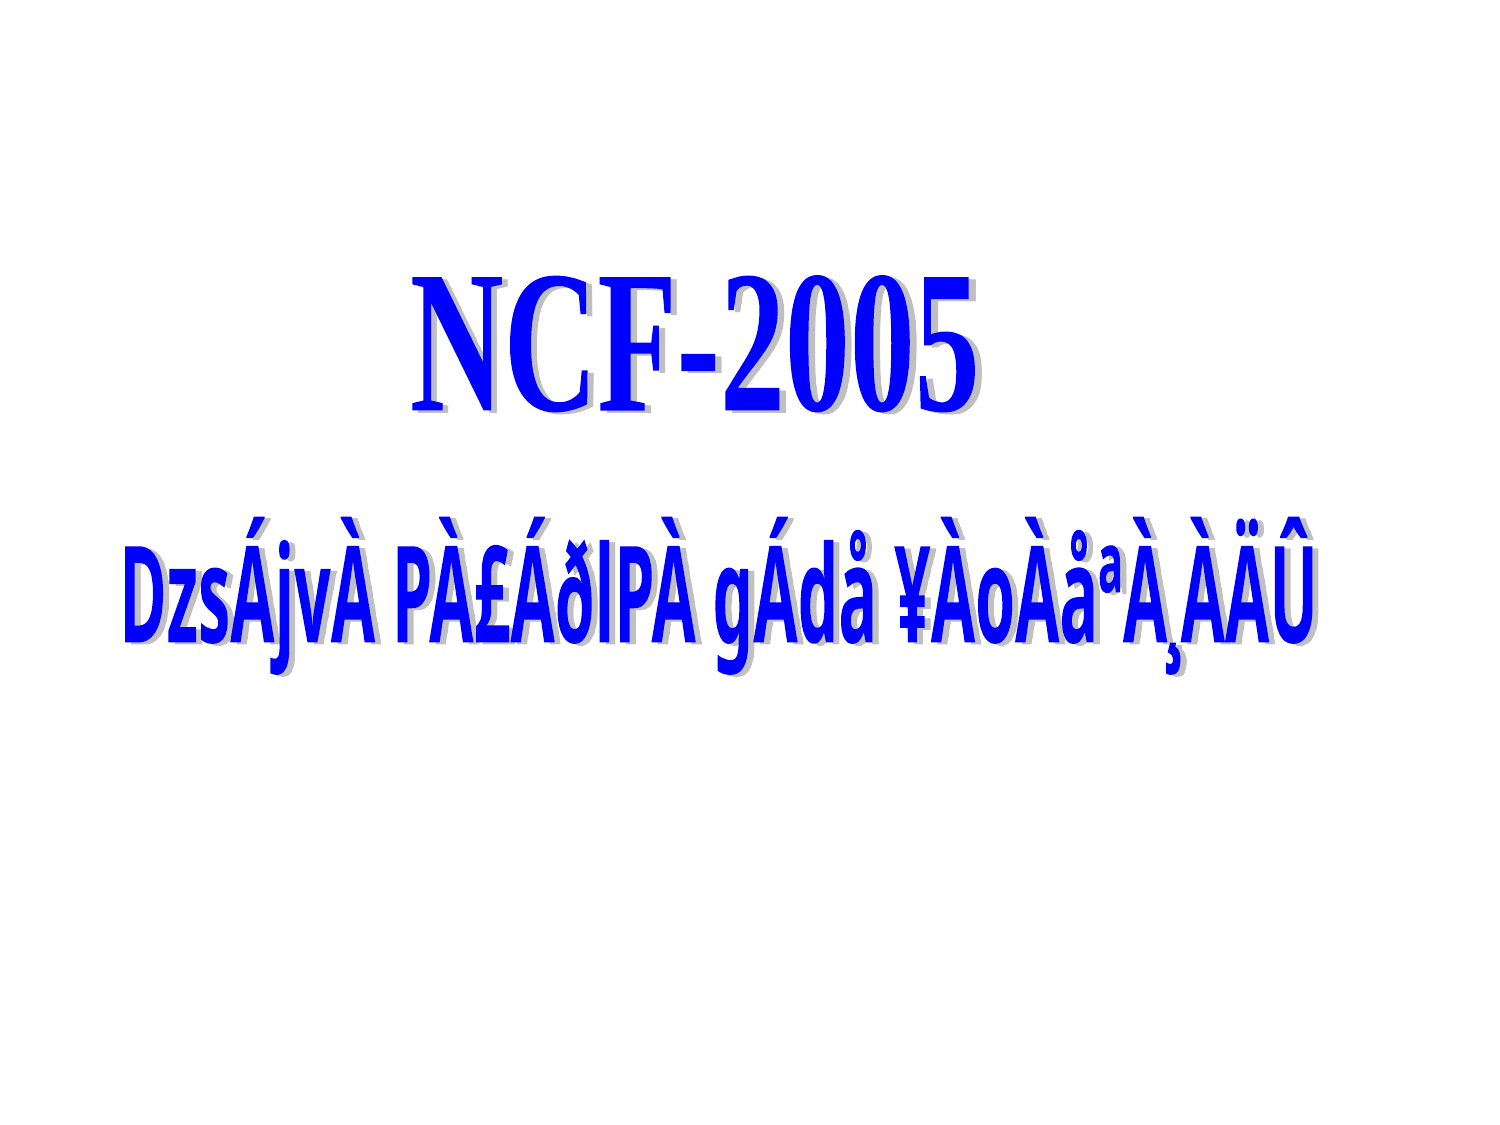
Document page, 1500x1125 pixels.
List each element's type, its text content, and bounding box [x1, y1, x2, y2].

text_box DzsÁjvÀ PÀ£ÁðlPÀ gÁdå ¥ÀoÀåªÀ¸ÀÄÛ [1062, 567, 1094, 644]
text_box DzsÁjvÀ PÀ£ÁðlPÀ gÁdå ¥ÀoÀåªÀ¸ÀÄÛ [978, 567, 1013, 644]
text_box DzsÁjvÀ PÀ£ÁðlPÀ gÁdå ¥ÀoÀåªÀ¸ÀÄÛ [894, 546, 931, 643]
text_box NCF-2005 [412, 277, 502, 411]
text_box DzsÁjvÀ PÀ£ÁðlPÀ gÁdå ¥ÀoÀåªÀ¸ÀÄÛ [1014, 545, 1060, 643]
text_box DzsÁjvÀ PÀ£ÁðlPÀ gÁdå ¥ÀoÀåªÀ¸ÀÄÛ [930, 545, 976, 643]
text_box DzsÁjvÀ PÀ£ÁðlPÀ gÁdå ¥ÀoÀåªÀ¸ÀÄÛ [1180, 545, 1270, 643]
text_box DzsÁjvÀ PÀ£ÁðlPÀ gÁdå ¥ÀoÀåªÀ¸ÀÄÛ [599, 539, 610, 643]
text_box NCF-2005 [789, 275, 845, 413]
text_box DzsÁjvÀ PÀ£ÁðlPÀ gÁdå ¥ÀoÀåªÀ¸ÀÄÛ [557, 539, 592, 644]
text_box DzsÁjvÀ PÀ£ÁðlPÀ gÁdå ¥ÀoÀåªÀ¸ÀÄÛ [620, 546, 652, 643]
text_box DzsÁjvÀ PÀ£ÁðlPÀ gÁdå ¥ÀoÀåªÀ¸ÀÄÛ [270, 568, 290, 675]
text_box NCF-2005 [919, 277, 975, 413]
text_box DzsÁjvÀ PÀ£ÁðlPÀ gÁdå ¥ÀoÀåªÀ¸ÀÄÛ [1274, 546, 1313, 644]
text_box DzsÁjvÀ PÀ£ÁðlPÀ gÁdå ¥ÀoÀåªÀ¸ÀÄÛ [1099, 545, 1121, 594]
text_box DzsÁjvÀ PÀ£ÁðlPÀ gÁdå ¥ÀoÀåªÀ¸ÀÄÛ [397, 546, 430, 643]
text_box DzsÁjvÀ PÀ£ÁðlPÀ gÁdå ¥ÀoÀåªÀ¸ÀÄÛ [168, 568, 197, 643]
text_box DzsÁjvÀ PÀ£ÁðlPÀ gÁdå ¥ÀoÀåªÀ¸ÀÄÛ [476, 544, 555, 643]
text_box DzsÁjvÀ PÀ£ÁðlPÀ gÁdå ¥ÀoÀåªÀ¸ÀÄÛ [125, 546, 164, 643]
text_box NCF-2005 [725, 275, 780, 411]
text_box NCF-2005 [681, 353, 716, 372]
text_box DzsÁjvÀ PÀ£ÁðlPÀ gÁdå ¥ÀoÀåªÀ¸ÀÄÛ [715, 567, 749, 675]
text_box DzsÁjvÀ PÀ£ÁðlPÀ gÁdå ¥ÀoÀåªÀ¸ÀÄÛ [841, 567, 873, 644]
text_box DzsÁjvÀ PÀ£ÁðlPÀ gÁdå ¥ÀoÀåªÀ¸ÀÄÛ [753, 545, 798, 643]
text_box NCF-2005 [599, 277, 671, 411]
text_box DzsÁjvÀ PÀ£ÁðlPÀ gÁdå ¥ÀoÀåªÀ¸ÀÄÛ [330, 545, 376, 643]
text_box DzsÁjvÀ PÀ£ÁðlPÀ gÁdå ¥ÀoÀåªÀ¸ÀÄÛ [1122, 545, 1168, 643]
text_box DzsÁjvÀ PÀ£ÁðlPÀ gÁdå ¥ÀoÀåªÀ¸ÀÄÛ [201, 567, 228, 644]
text_box DzsÁjvÀ PÀ£ÁðlPÀ gÁdå ¥ÀoÀåªÀ¸ÀÄÛ [651, 545, 696, 643]
text_box DzsÁjvÀ PÀ£ÁðlPÀ gÁdå ¥ÀoÀåªÀ¸ÀÄÛ [294, 568, 331, 643]
text_box NCF-2005 [510, 275, 588, 413]
text_box DzsÁjvÀ PÀ£ÁðlPÀ gÁdå ¥ÀoÀåªÀ¸ÀÄÛ [230, 545, 275, 643]
text_box DzsÁjvÀ PÀ£ÁðlPÀ gÁdå ¥ÀoÀåªÀ¸ÀÄÛ [800, 539, 834, 644]
text_box NCF-2005 [854, 275, 910, 413]
text_box DzsÁjvÀ PÀ£ÁðlPÀ gÁdå ¥ÀoÀåªÀ¸ÀÄÛ [429, 545, 474, 643]
